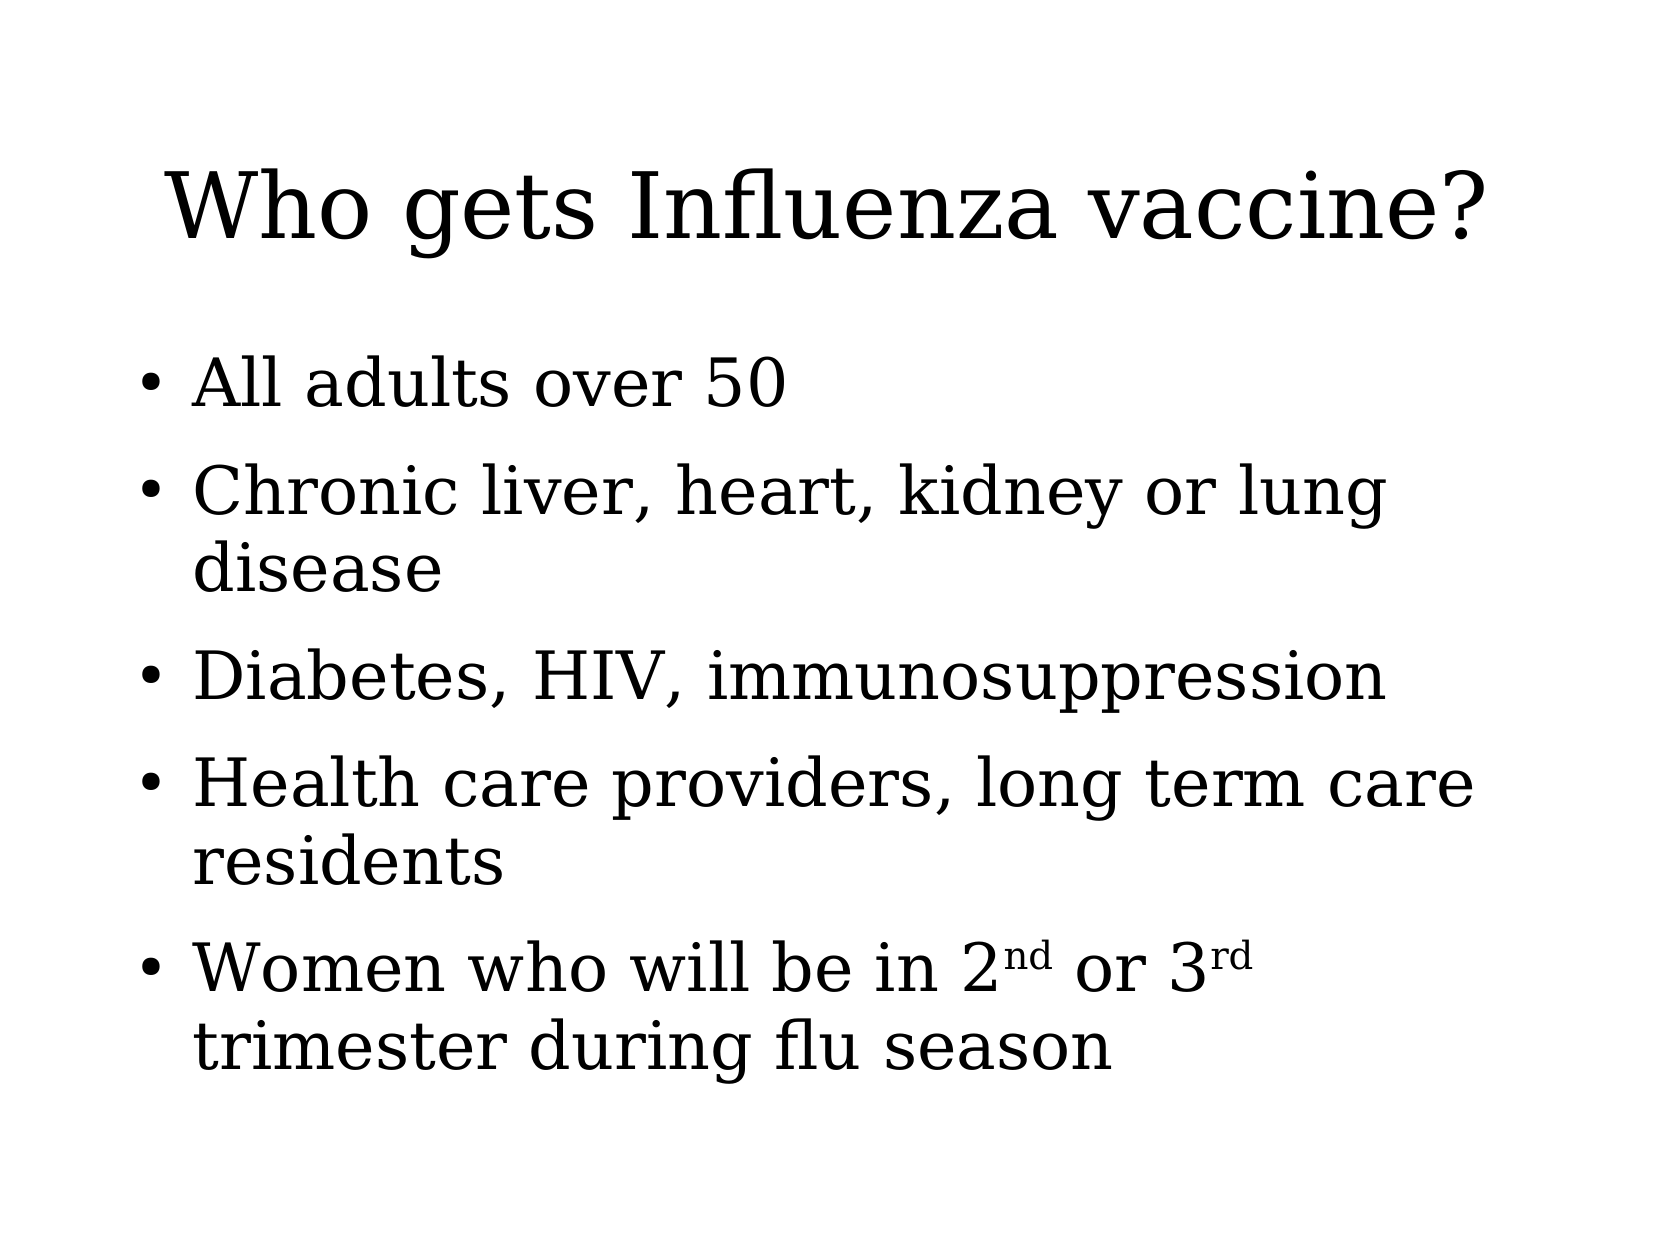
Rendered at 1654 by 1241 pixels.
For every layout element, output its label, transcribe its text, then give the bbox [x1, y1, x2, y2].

list All adults over 50 Chronic liver, heart, kidney or lung disease Diabetes, HIV, immunosuppression Health care providers, long term care residents Women who will be in 2nd or 3rd trimester during flu season [121, 344, 1534, 1127]
title Who gets Influenza vaccine? [121, 102, 1534, 311]
